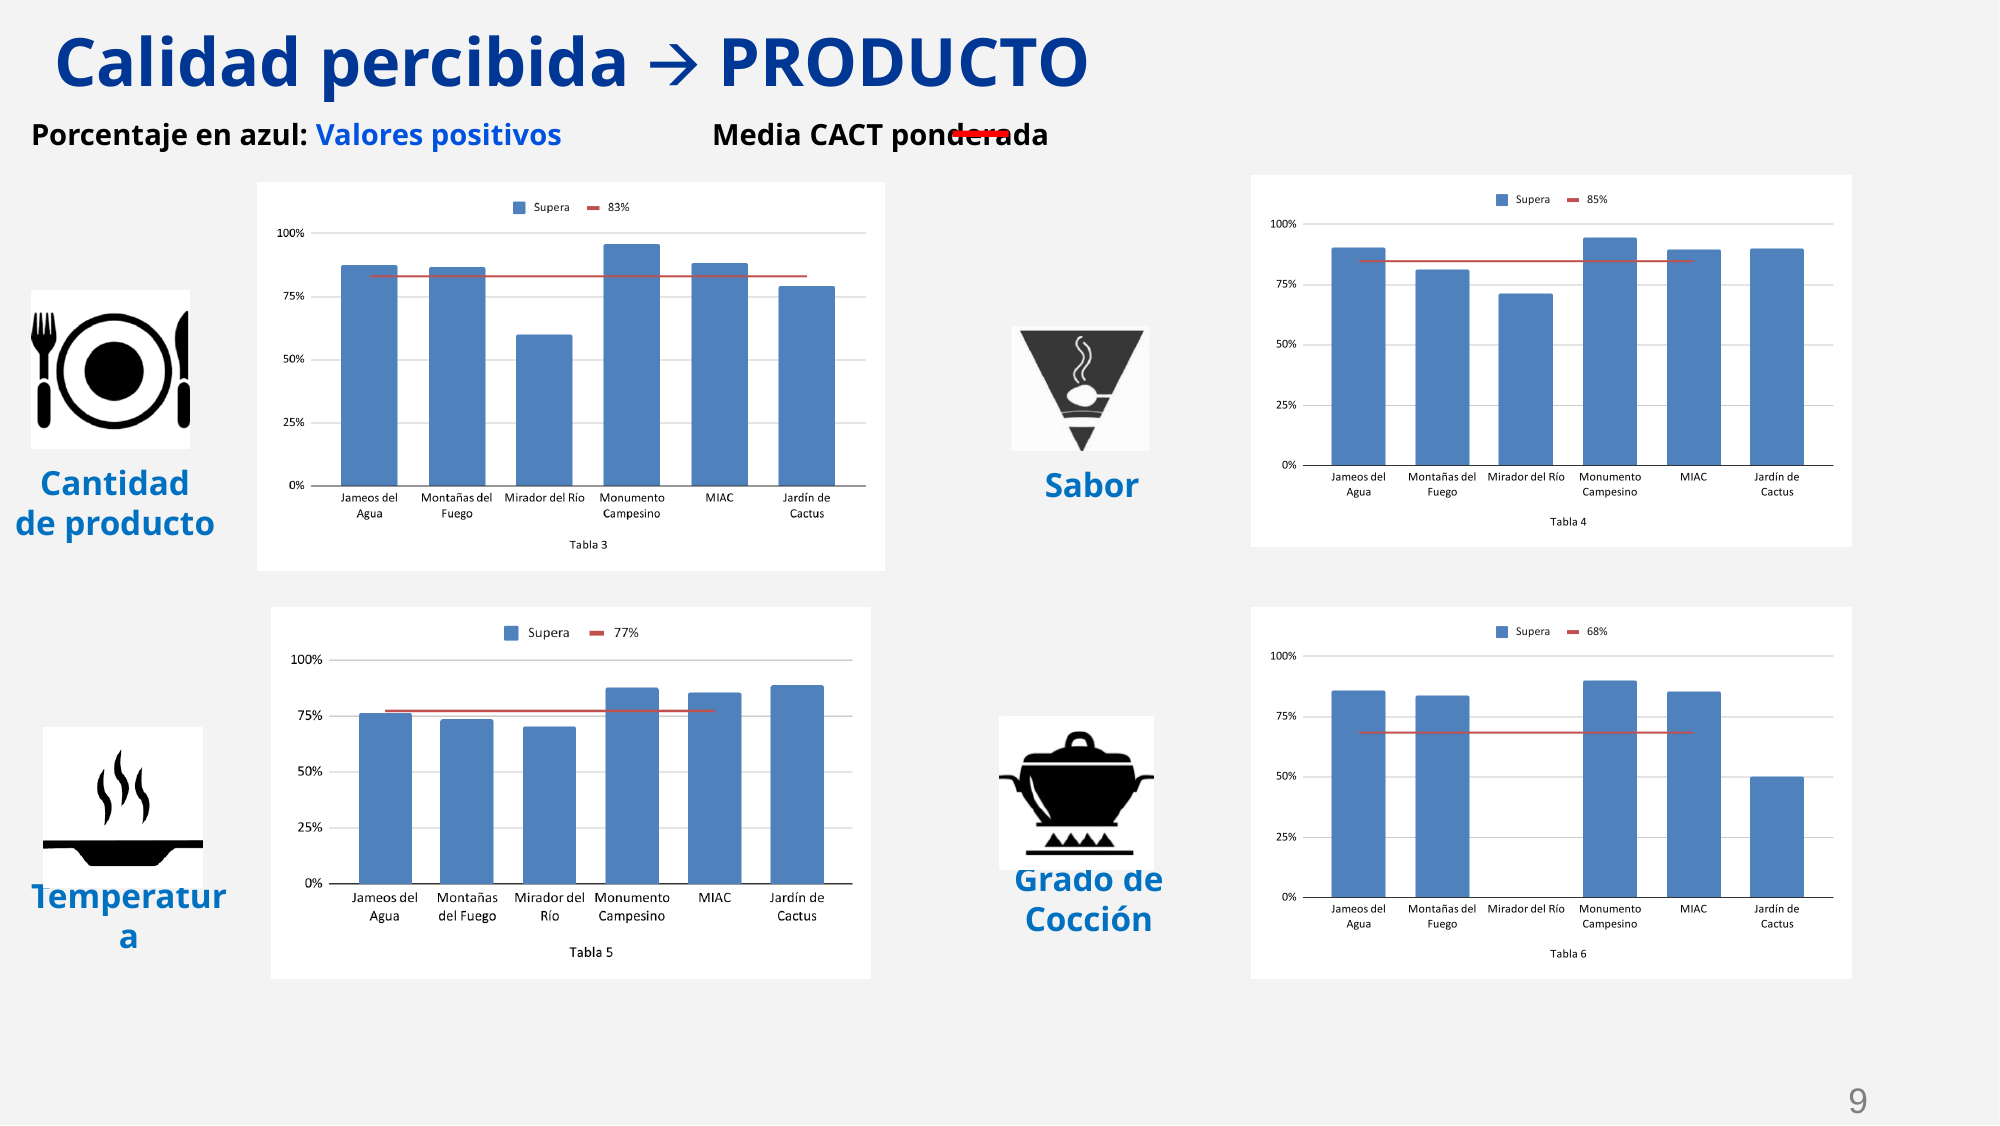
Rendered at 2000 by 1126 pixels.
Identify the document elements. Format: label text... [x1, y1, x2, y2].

text_box Calidad percibida 🡪 PRODUCTO [54, 0, 1126, 109]
text_box Temperatura [7, 867, 250, 924]
picture [257, 182, 885, 572]
slide_number 1 [1419, 1069, 1886, 1126]
text_box Grado de Cocción [968, 850, 1209, 947]
text_box Sabor [952, 456, 1232, 512]
picture [271, 607, 871, 979]
text_box Porcentaje en azul: Valores positivos Media CACT ponderada [16, 109, 1984, 158]
picture [1011, 326, 1150, 451]
picture [999, 716, 1154, 870]
text_box Cantidad de producto [0, 454, 232, 551]
picture [1251, 607, 1852, 979]
picture [1251, 175, 1852, 547]
picture [43, 727, 203, 888]
picture [31, 290, 190, 449]
